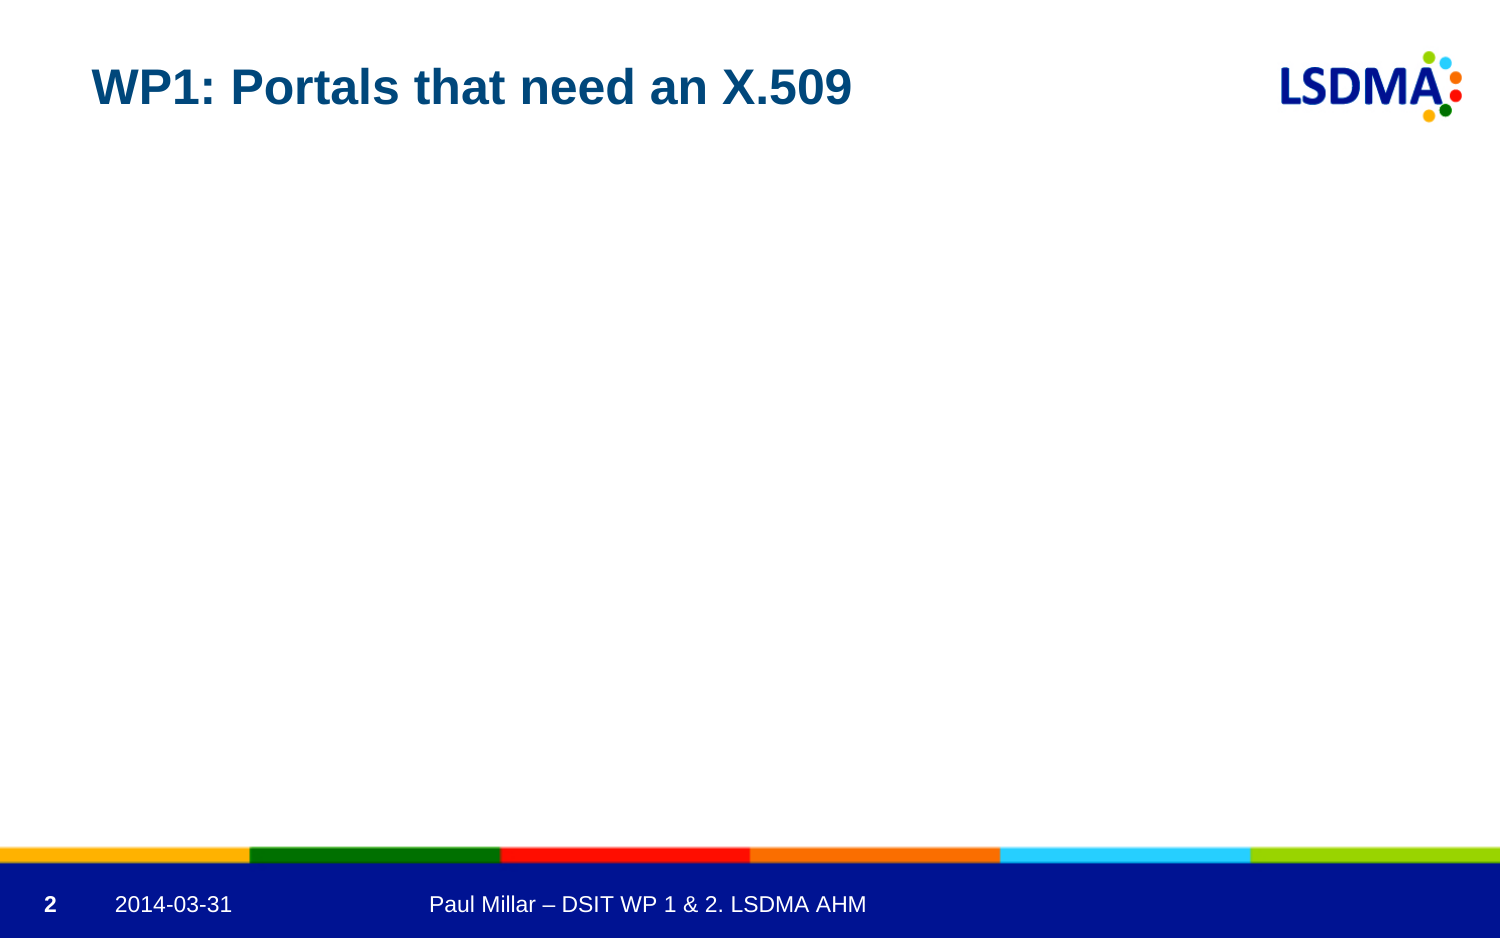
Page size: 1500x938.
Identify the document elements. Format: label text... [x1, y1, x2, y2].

picture [0, 0, 1500, 938]
title WP1: Portals that need an X.509 [76, 45, 1247, 123]
